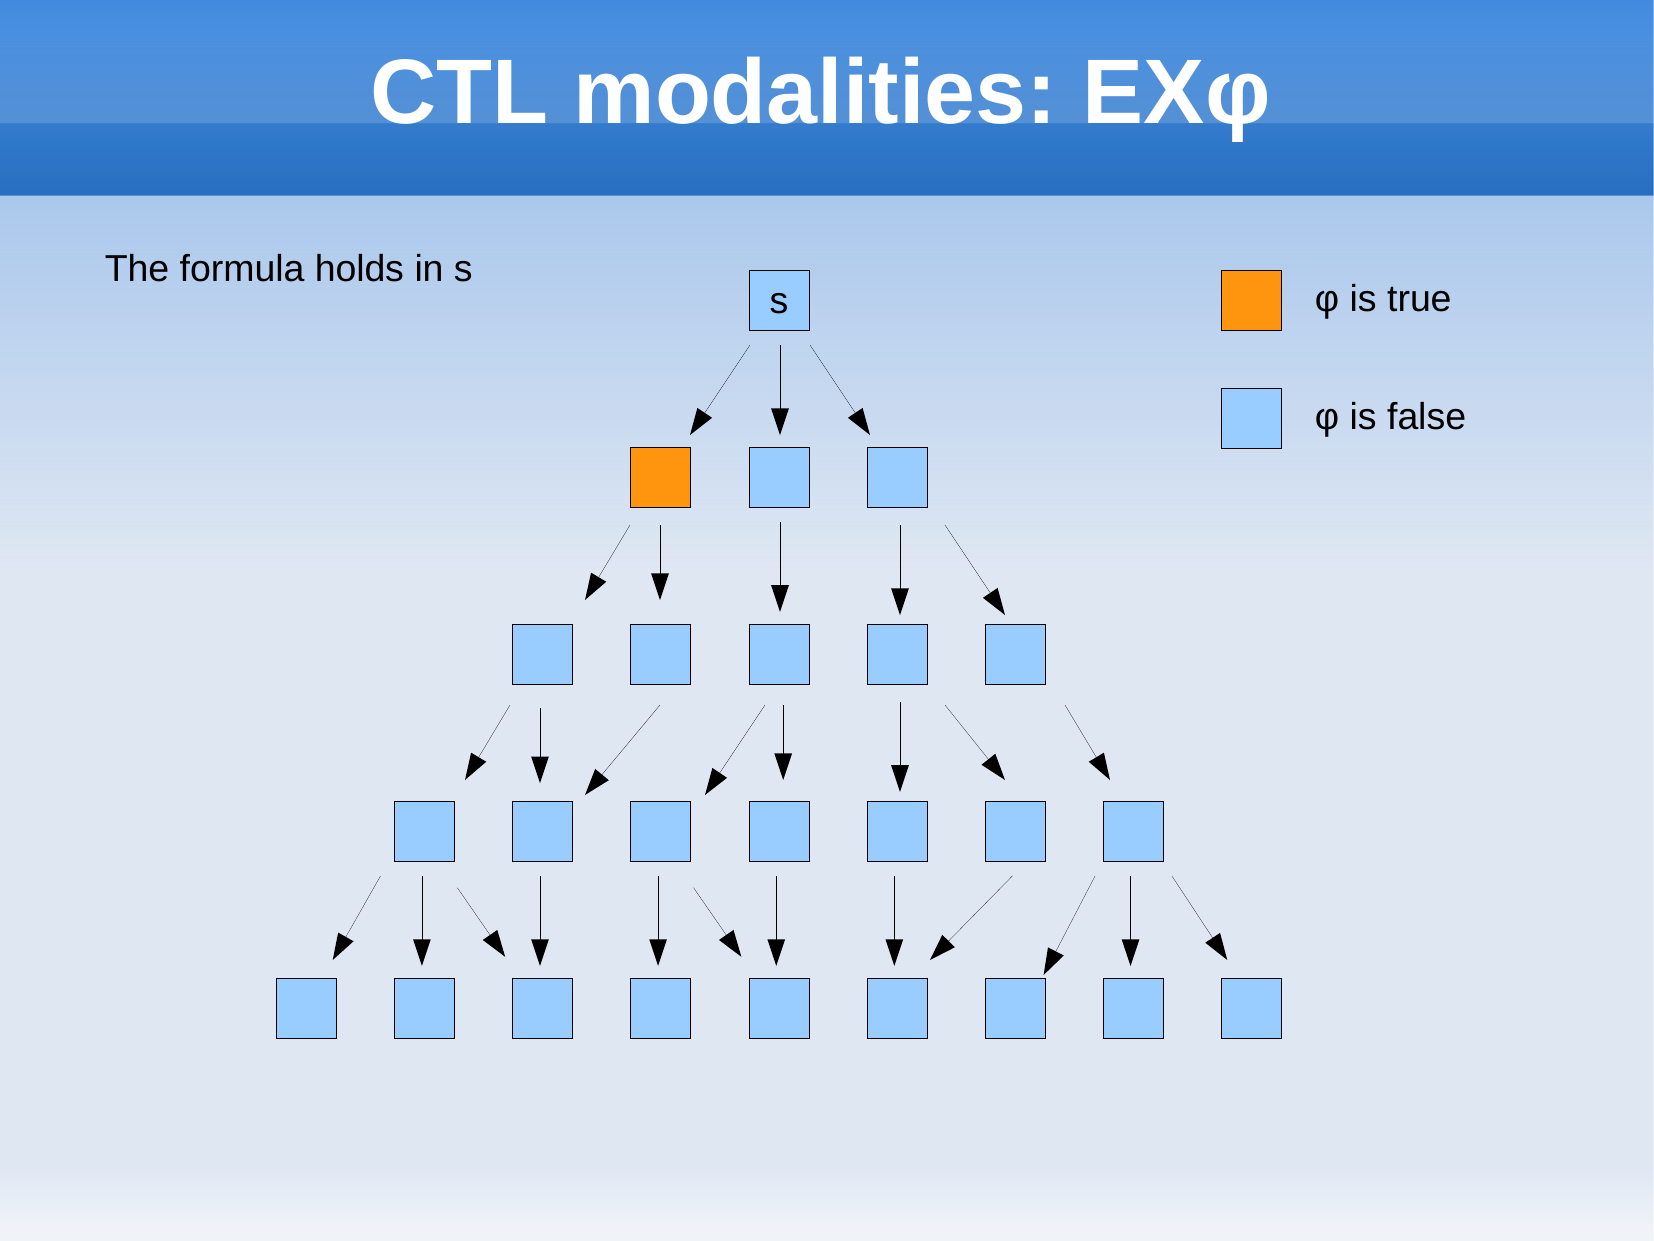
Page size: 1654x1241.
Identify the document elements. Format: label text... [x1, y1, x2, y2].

text_box [394, 801, 455, 862]
text_box [276, 978, 337, 1039]
text_box [867, 801, 928, 862]
text_box The formula holds in s [90, 240, 488, 297]
text_box [867, 978, 928, 1039]
text_box [1221, 270, 1282, 331]
text_box s [749, 270, 810, 331]
text_box [630, 624, 691, 685]
text_box [630, 978, 691, 1039]
text_box [1221, 388, 1282, 449]
picture [0, 0, 1654, 1241]
text_box φ is true [1300, 270, 1467, 327]
text_box [867, 447, 928, 508]
title CTL modalities: EXφ [76, 0, 1565, 188]
text_box [749, 624, 810, 685]
text_box [512, 801, 573, 862]
text_box [630, 801, 691, 862]
text_box [749, 978, 810, 1039]
text_box [867, 624, 928, 685]
text_box [985, 624, 1046, 685]
text_box φ is false [1300, 388, 1482, 445]
text_box [1103, 801, 1164, 862]
text_box [749, 801, 810, 862]
text_box [512, 624, 573, 685]
text_box [985, 978, 1046, 1039]
text_box [1221, 978, 1282, 1039]
text_box [630, 447, 691, 508]
text_box [1103, 978, 1164, 1039]
text_box [512, 978, 573, 1039]
text_box [749, 447, 810, 508]
text_box [985, 801, 1046, 862]
text_box [394, 978, 455, 1039]
